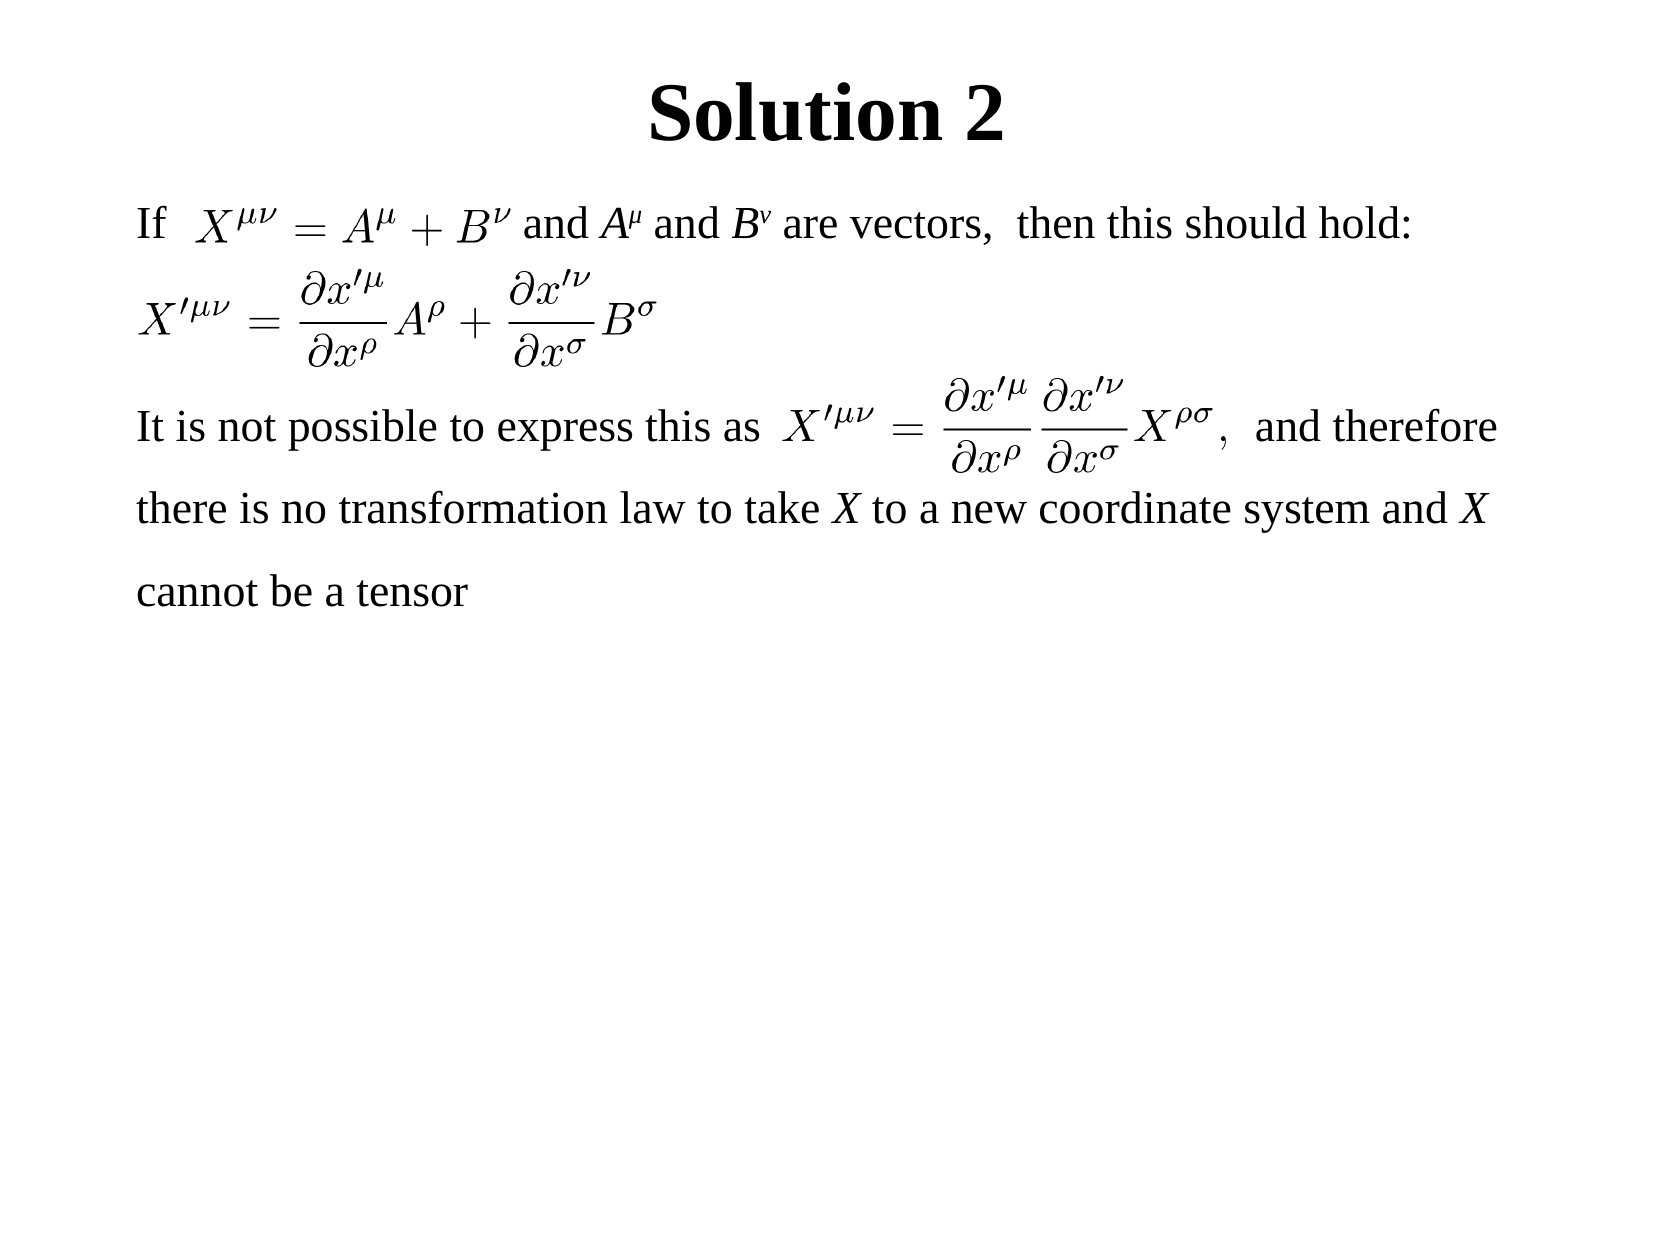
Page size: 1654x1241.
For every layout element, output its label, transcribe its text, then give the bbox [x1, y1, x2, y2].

picture [138, 268, 657, 367]
title Solution 2 [82, 49, 1571, 165]
list If and Aμ and Bν are vectors, then this should hold: It is not possible to express this as and therefore there is no transformation law to take X to a new coordinate system and X cannot be a tensor [121, 177, 1532, 623]
picture [782, 375, 1226, 473]
picture [195, 208, 511, 246]
